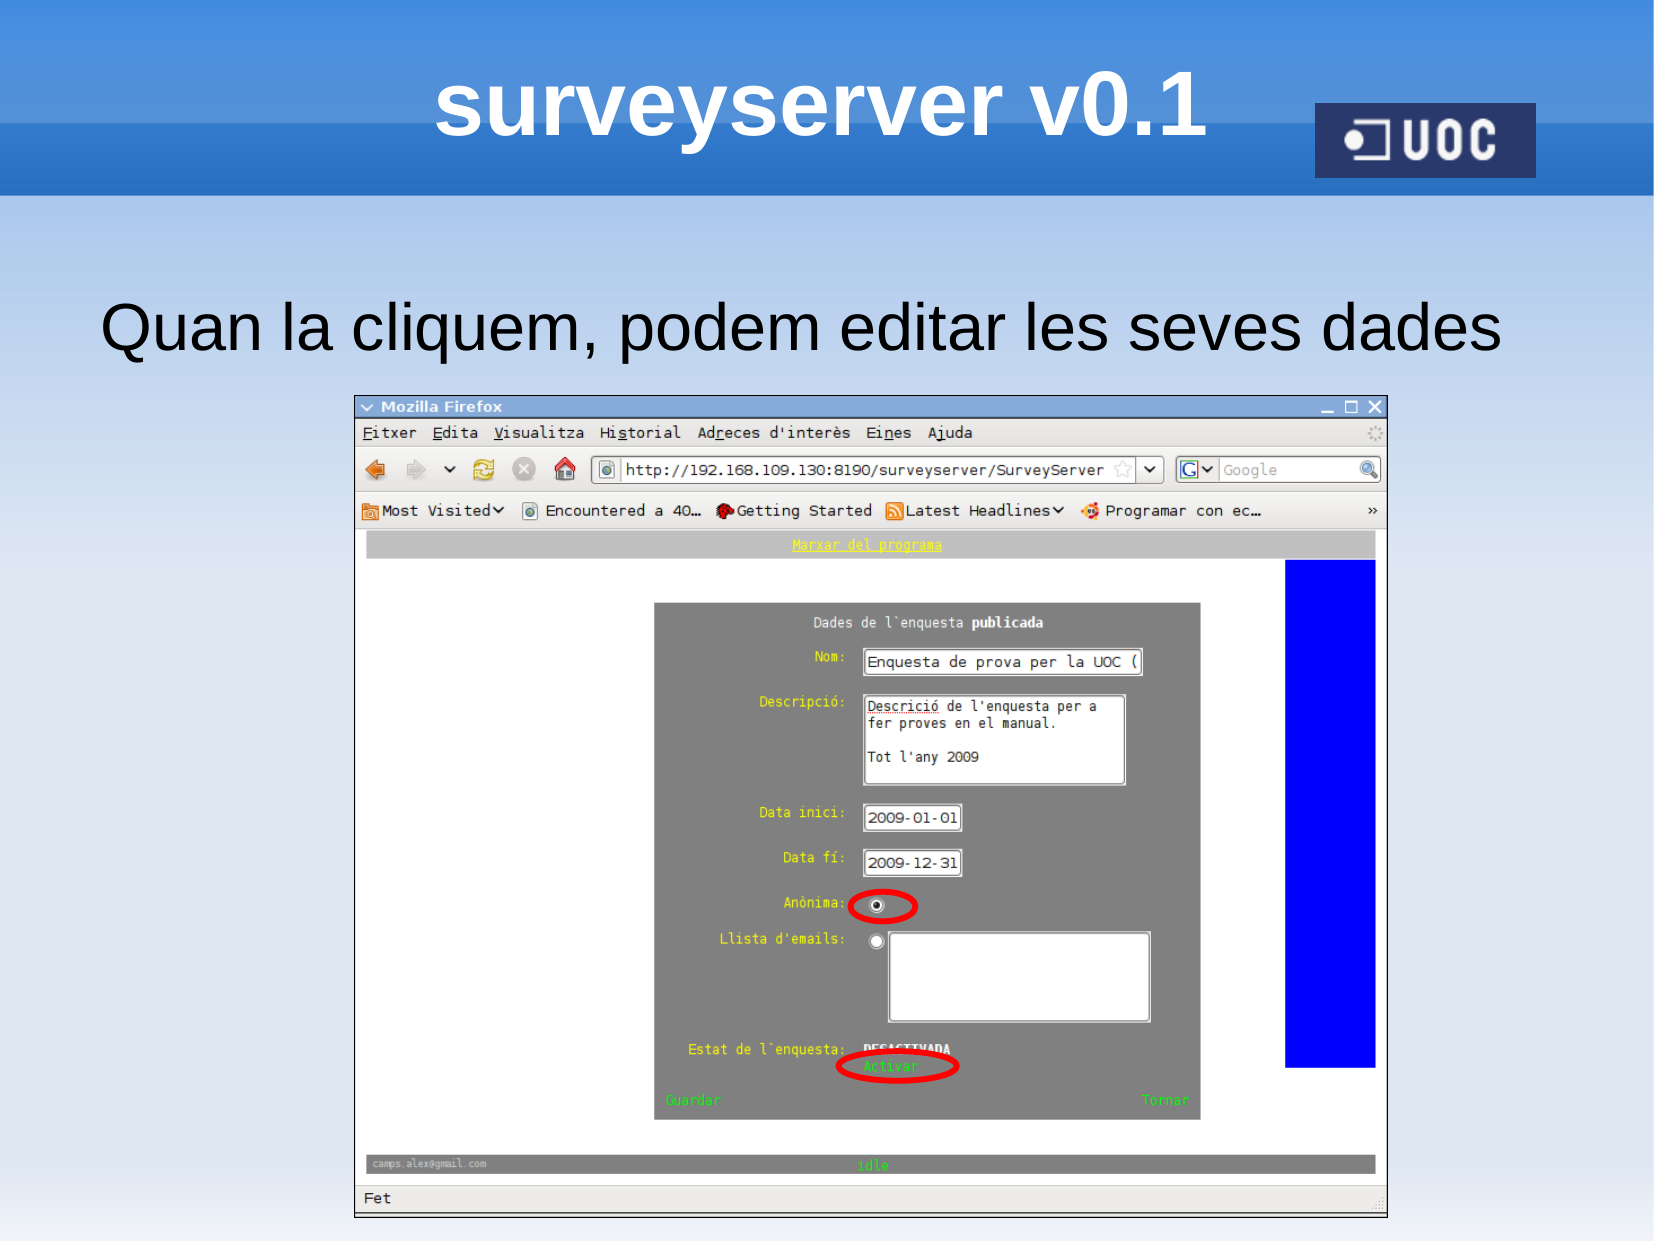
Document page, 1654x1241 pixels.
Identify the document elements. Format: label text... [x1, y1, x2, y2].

picture [0, 0, 1654, 1241]
title surveyserver v0.1 [76, 7, 1565, 200]
list Quan la cliquem, podem editar les seves dades [82, 290, 1571, 1094]
